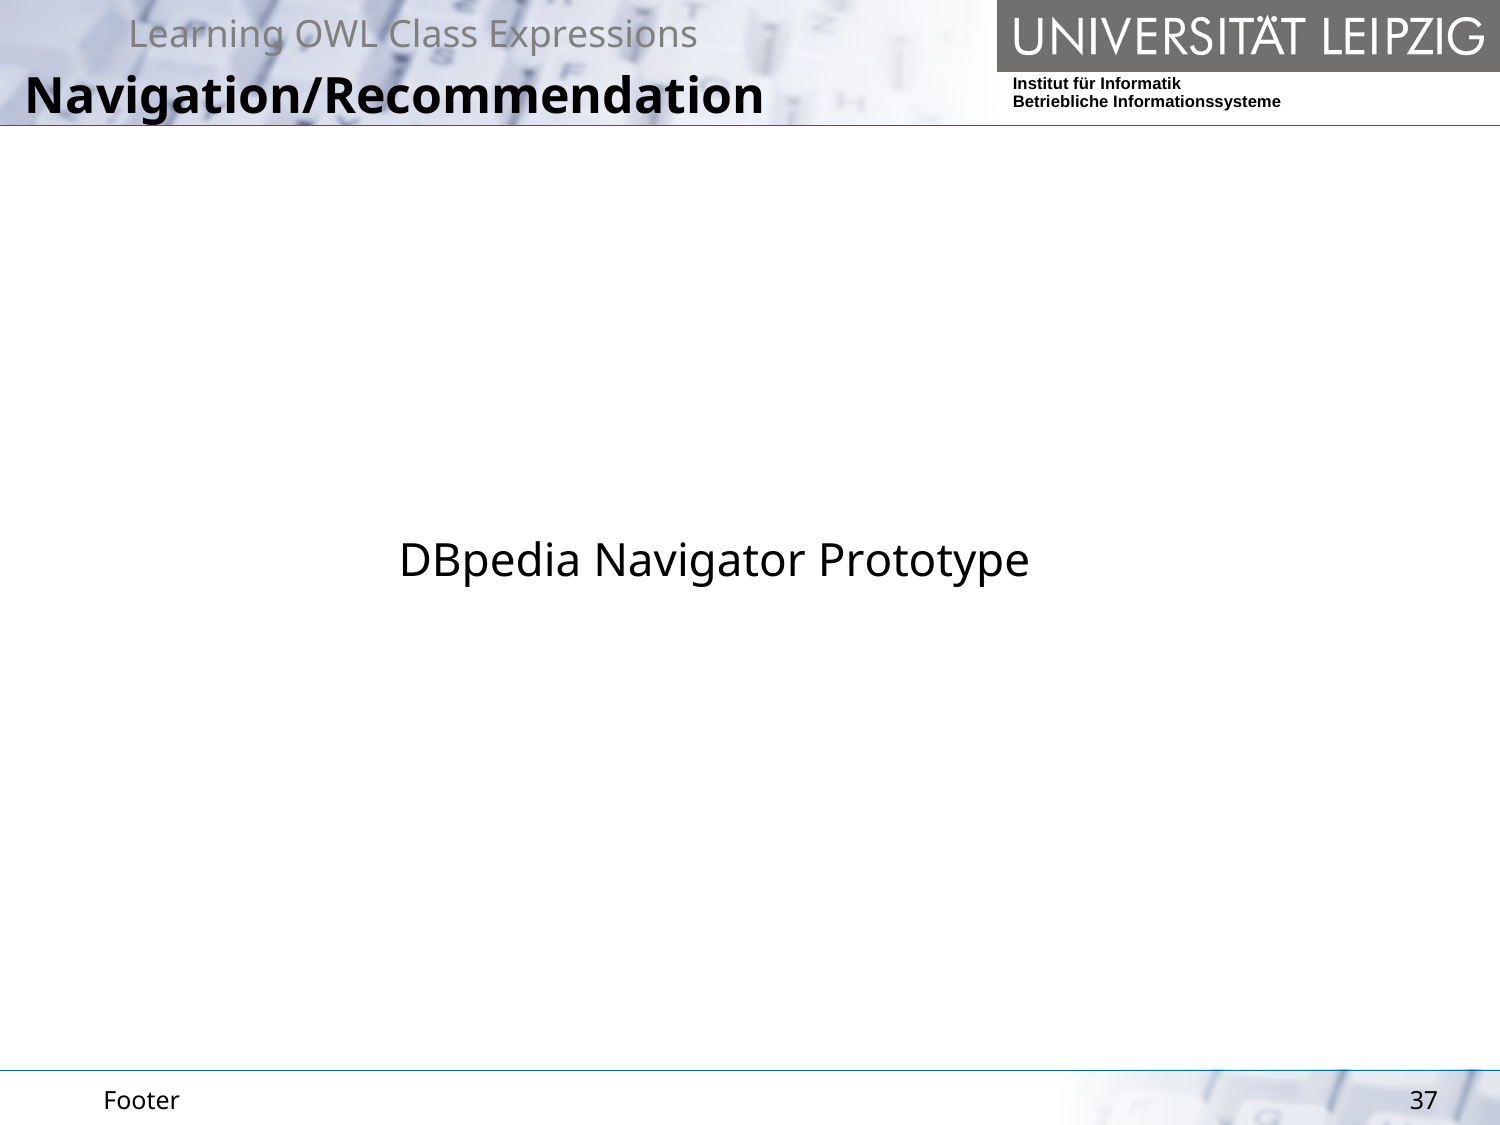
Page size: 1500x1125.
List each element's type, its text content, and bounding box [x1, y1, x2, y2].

text_box DBpedia Navigator Prototype [383, 520, 1081, 591]
title Navigation/Recommendation [24, 63, 1034, 125]
picture [0, 0, 1500, 125]
picture [1057, 1071, 1500, 1125]
